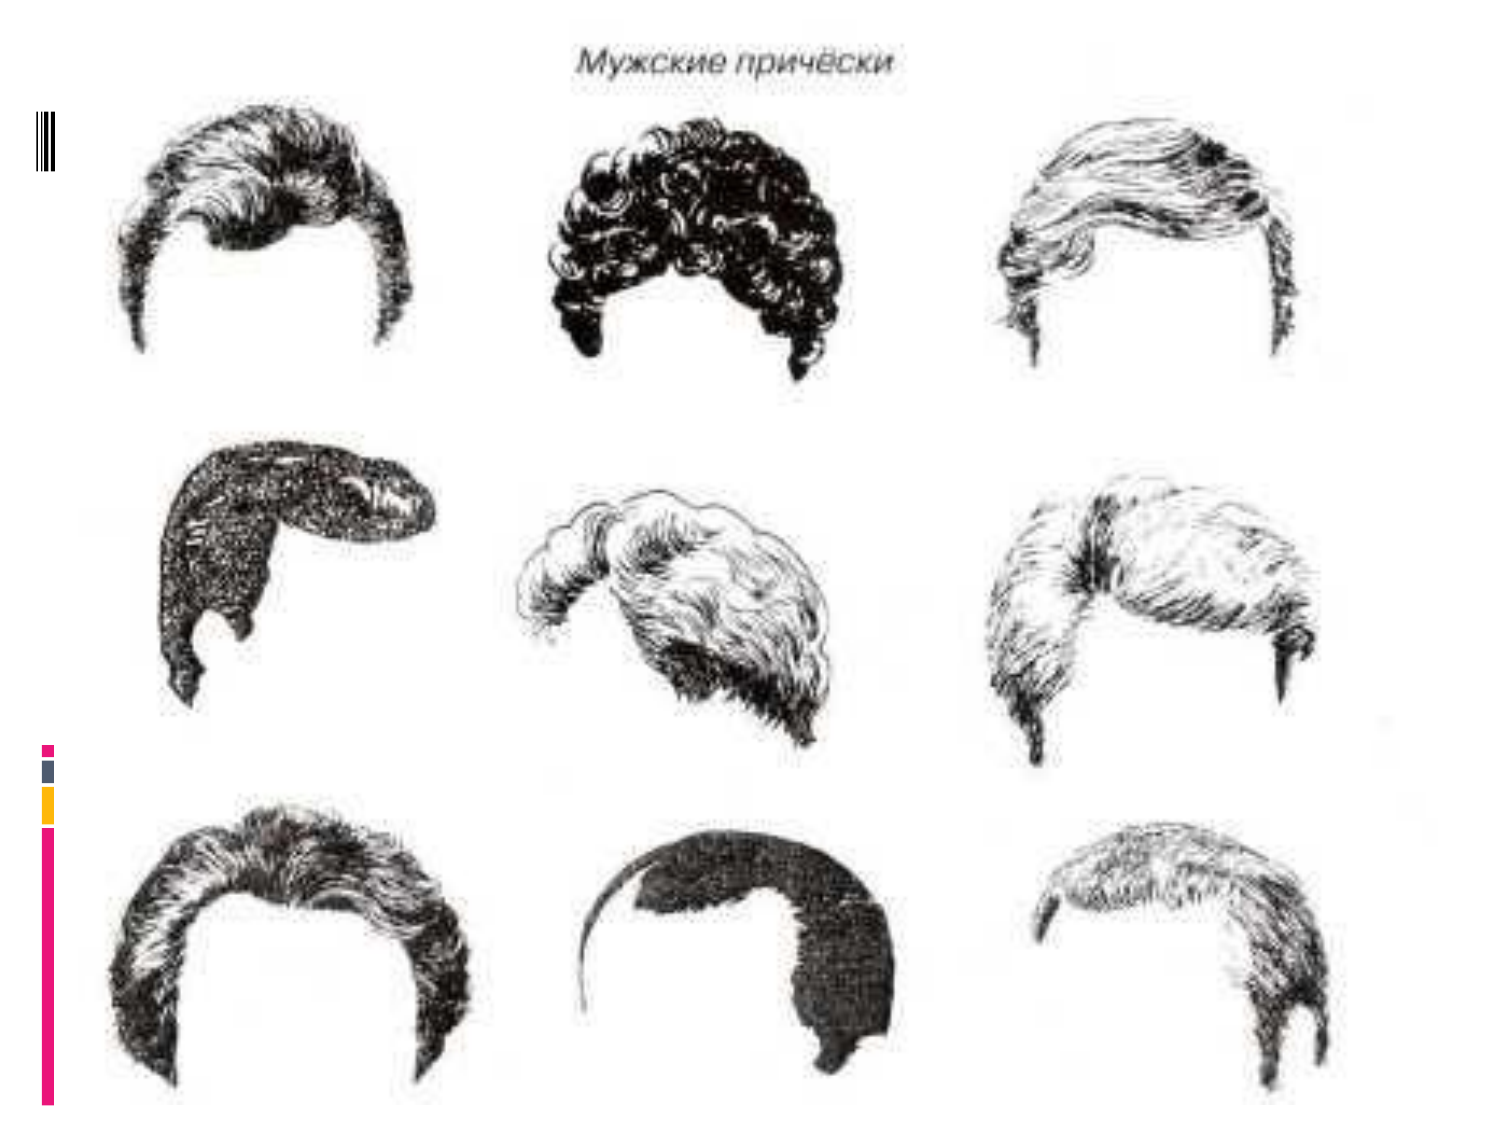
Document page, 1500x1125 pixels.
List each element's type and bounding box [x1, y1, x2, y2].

picture [55, 19, 1438, 1105]
